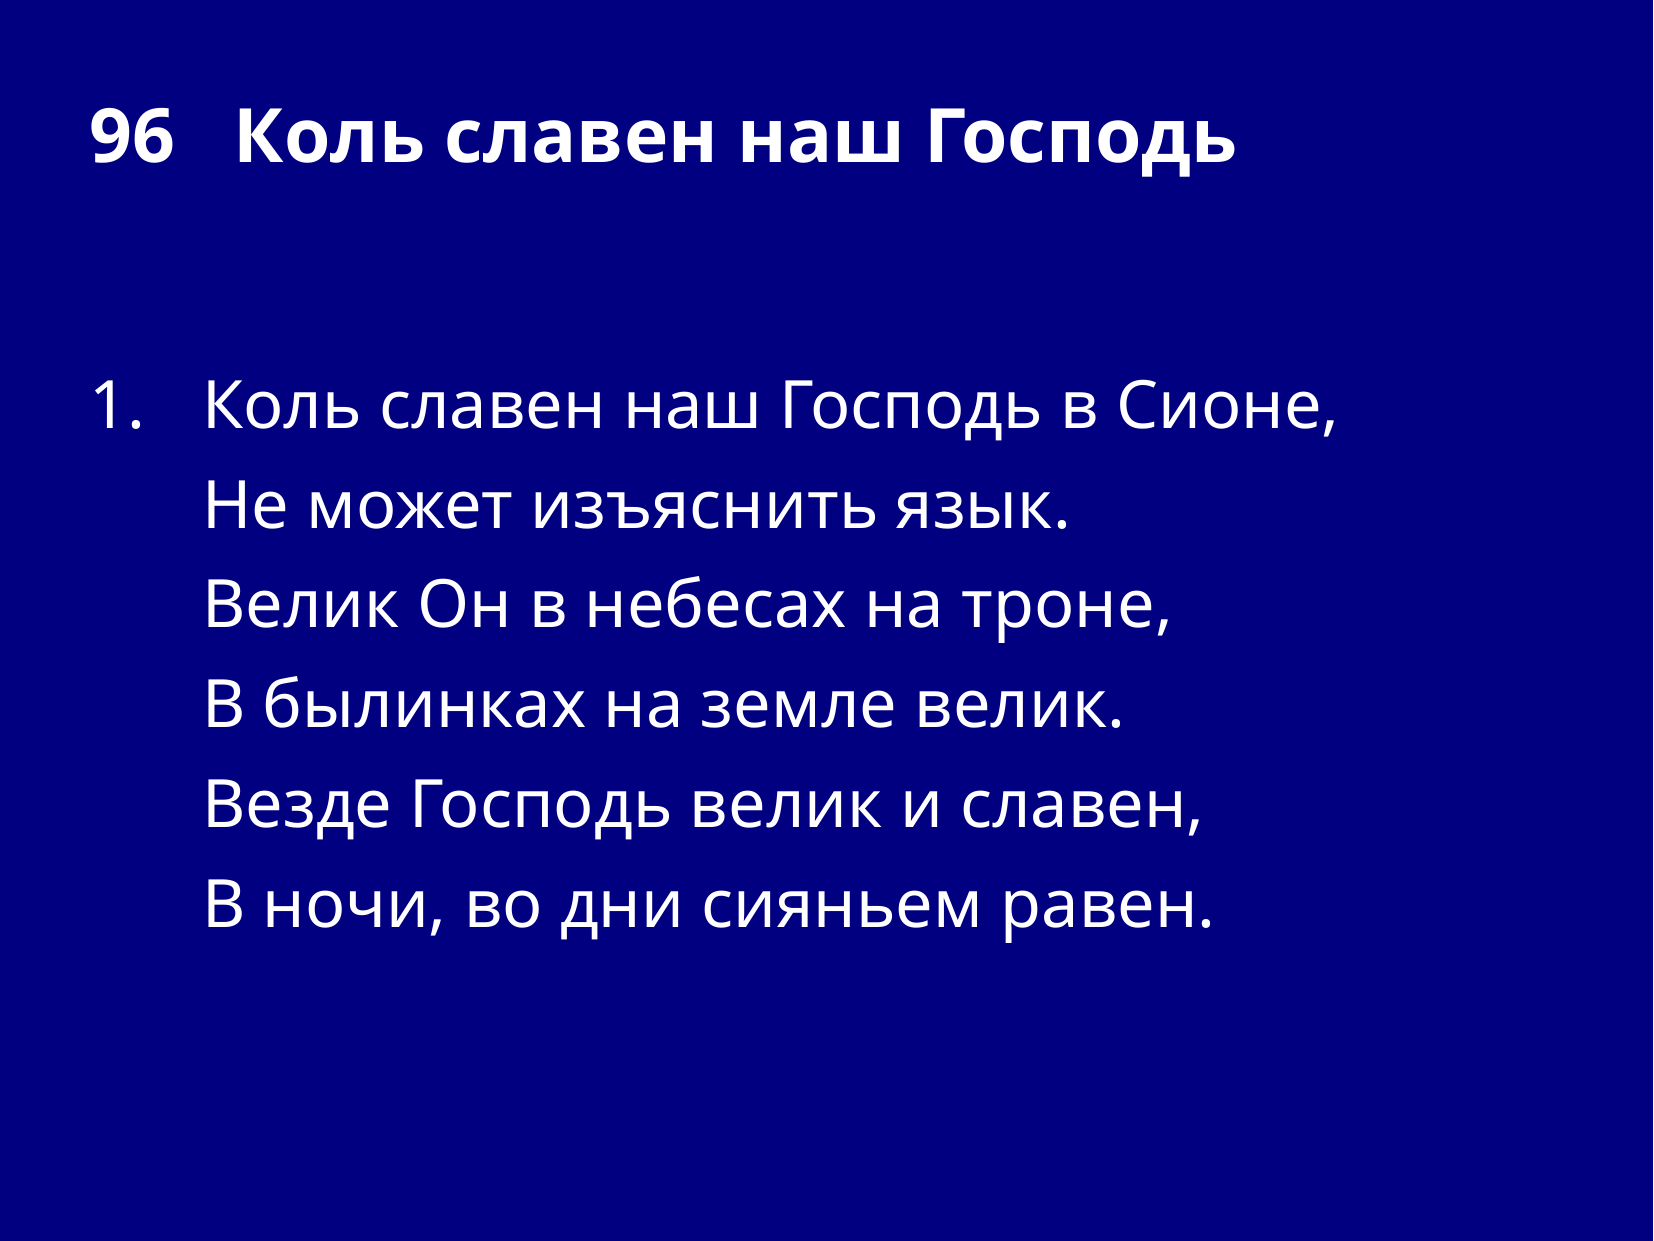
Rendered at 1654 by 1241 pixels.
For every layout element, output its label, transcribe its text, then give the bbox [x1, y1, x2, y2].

text_box 96 Коль славен наш Господь [75, 75, 1576, 188]
text_box 1. Коль славен наш Господь в Сионе, Не может изъяснить язык. Велик Он в небесах на троне, В былинках на земле велик. Везде Господь велик и славен, В ночи, во дни сияньем равен. [75, 188, 1576, 1163]
